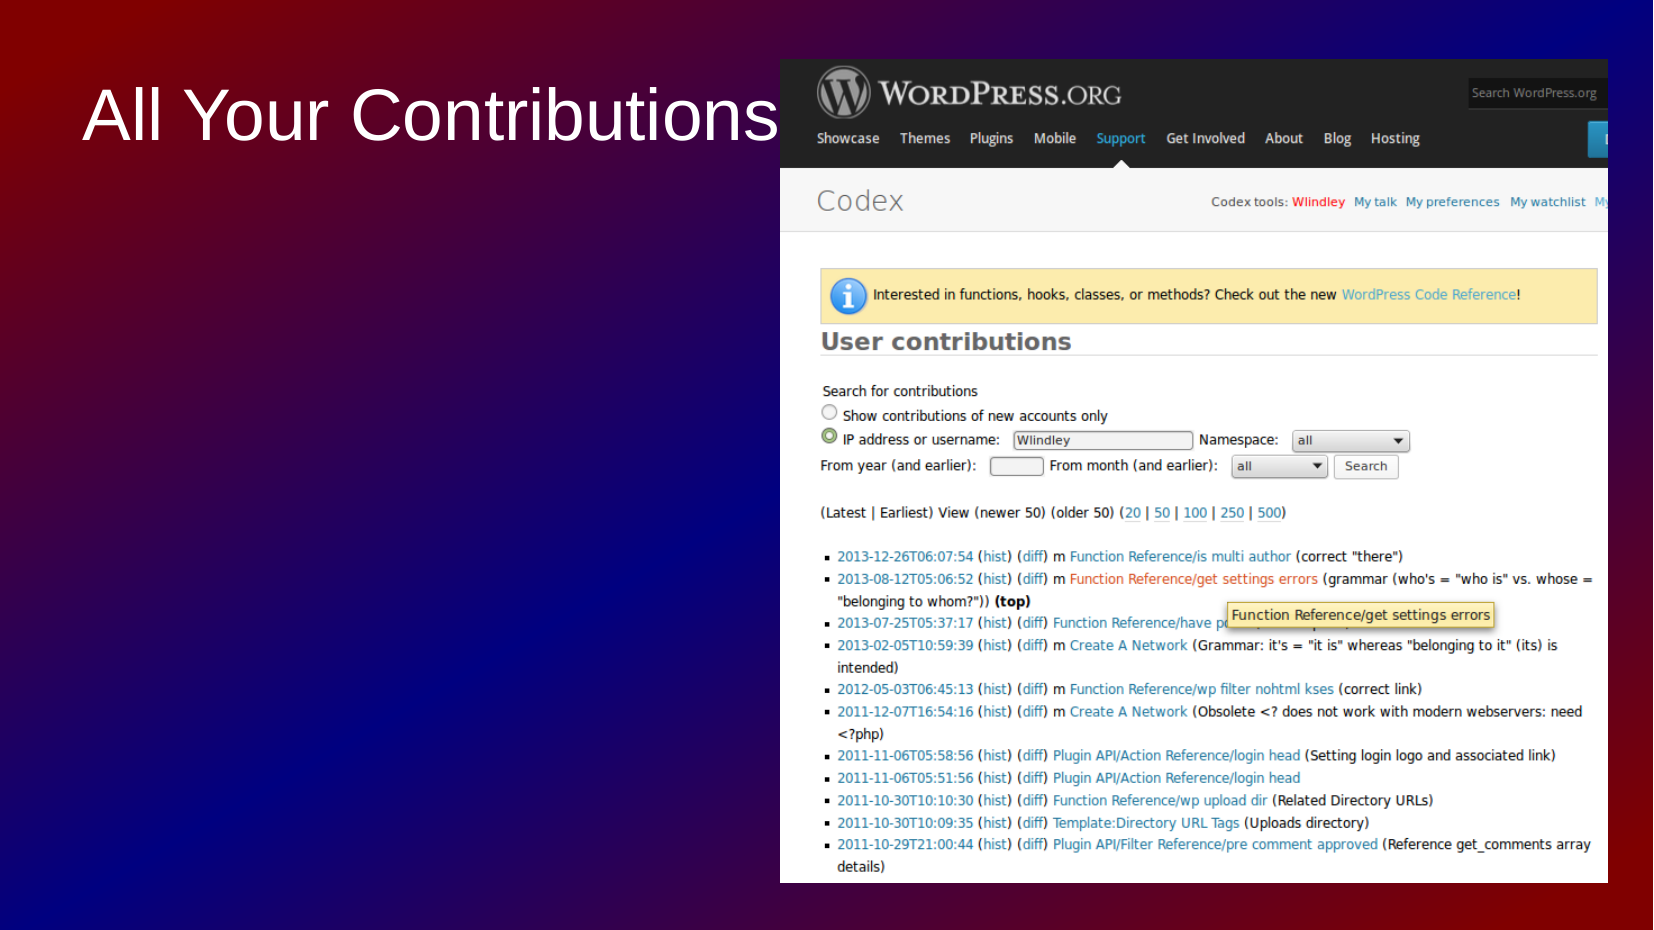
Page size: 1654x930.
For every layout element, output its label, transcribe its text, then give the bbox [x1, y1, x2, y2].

picture [780, 59, 1608, 883]
title All Your Contributions [82, 37, 1571, 193]
